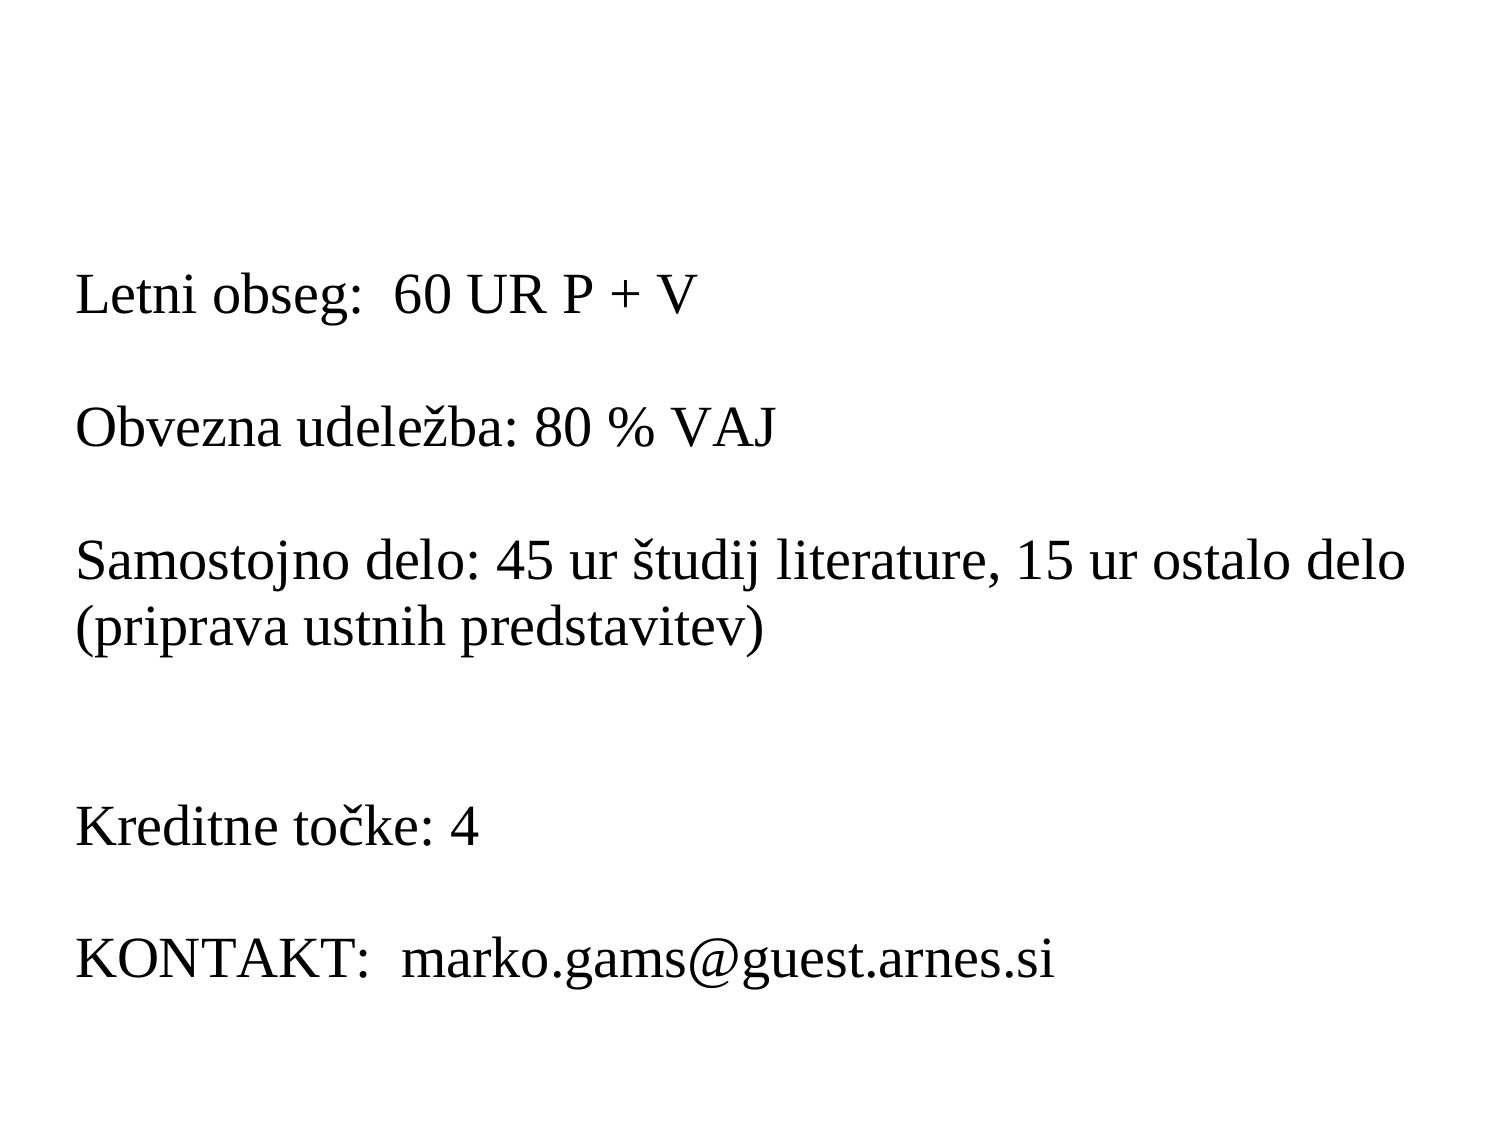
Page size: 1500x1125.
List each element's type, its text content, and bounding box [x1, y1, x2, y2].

subtitle Letni obseg: 60 UR P + V Obvezna udeležba: 80 % VAJ Samostojno delo: 45 ur študij literature, 15 ur ostalo delo (priprava ustnih predstavitev) Kreditne točke: 4 KONTAKT: marko.gams@guest.arnes.si [74, 88, 1425, 1093]
